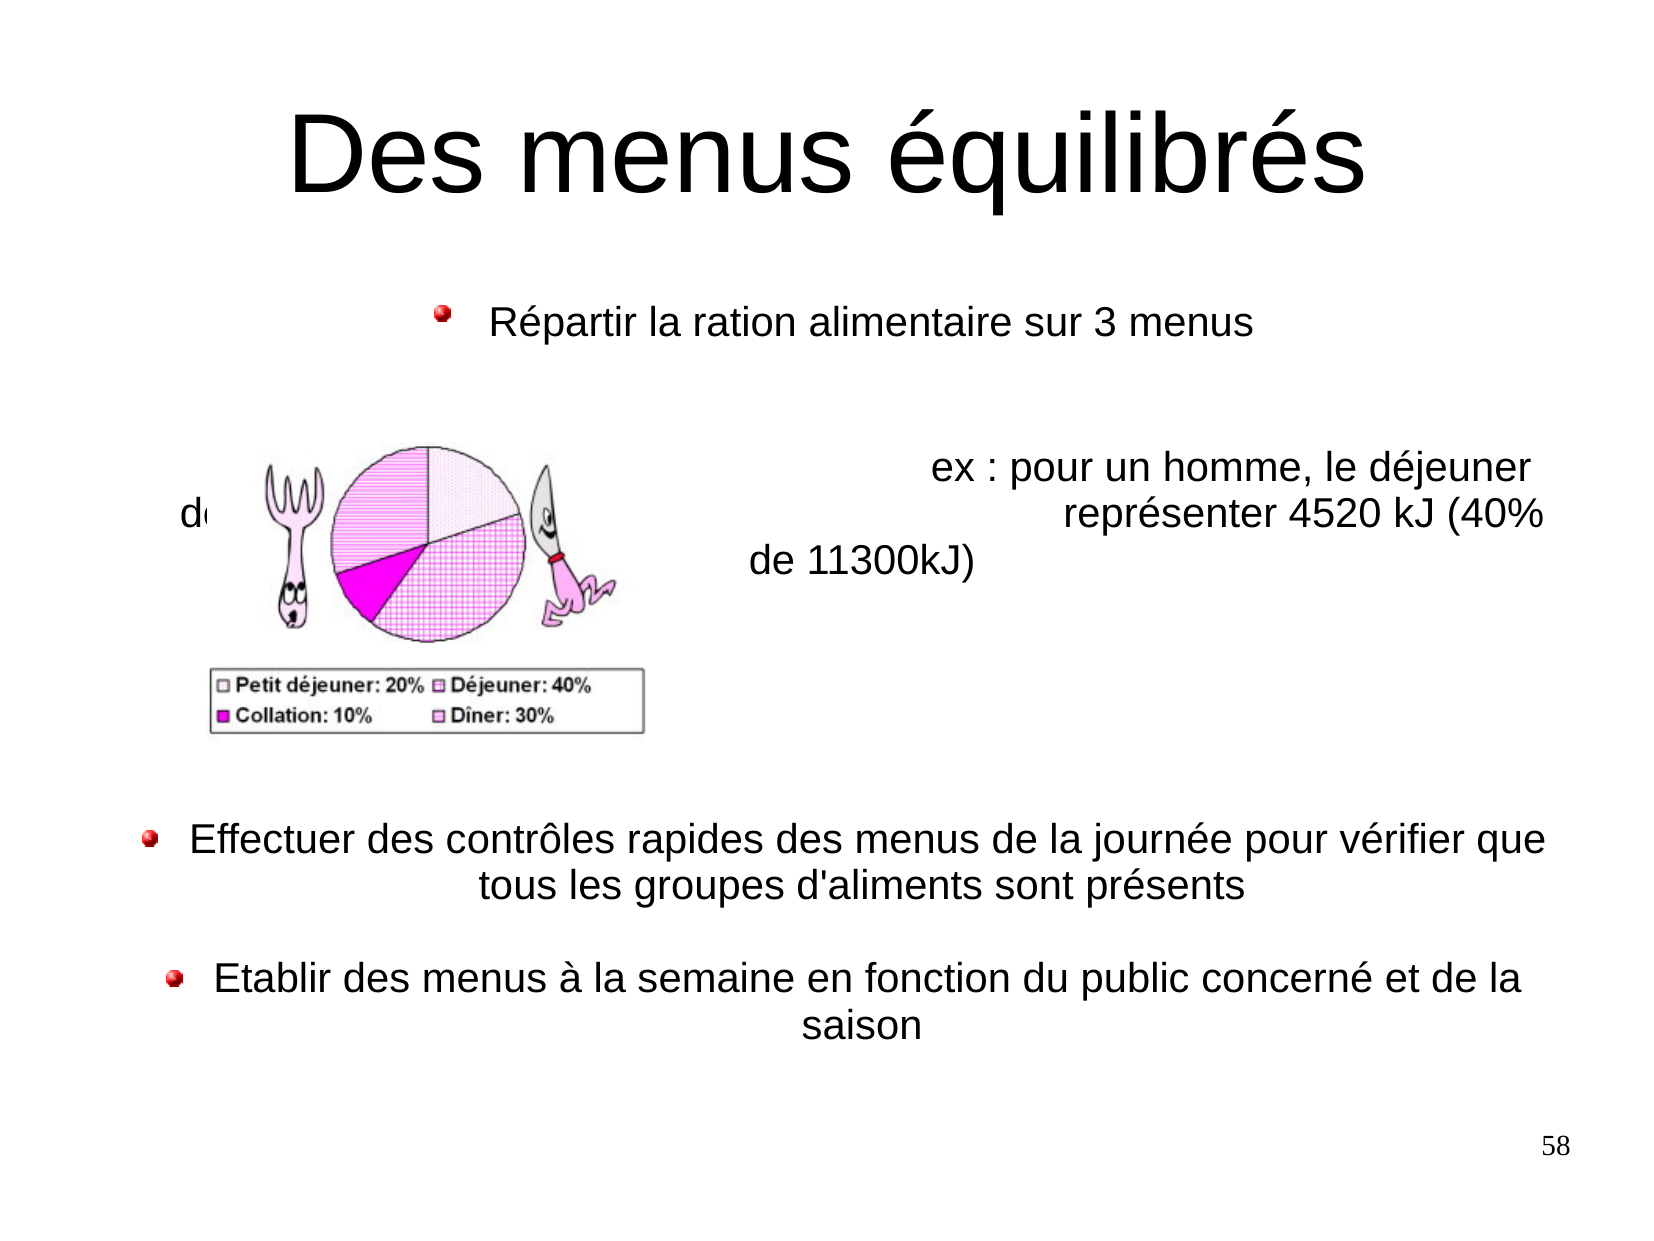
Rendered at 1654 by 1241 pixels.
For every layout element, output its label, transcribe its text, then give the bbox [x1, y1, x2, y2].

subtitle Répartir la ration alimentaire sur 3 menus ex : pour un homme, le déjeuner doit représenter 4520 kJ (40% de 11300kJ) Effectuer des contrôles rapides des menus de la journée pour vérifier que tous les groupes d'aliments sont présents Etablir des menus à la semaine en fonction du public concerné et de la saison [82, 273, 1571, 1126]
title Des menus équilibrés [82, 49, 1571, 257]
picture [207, 442, 650, 742]
